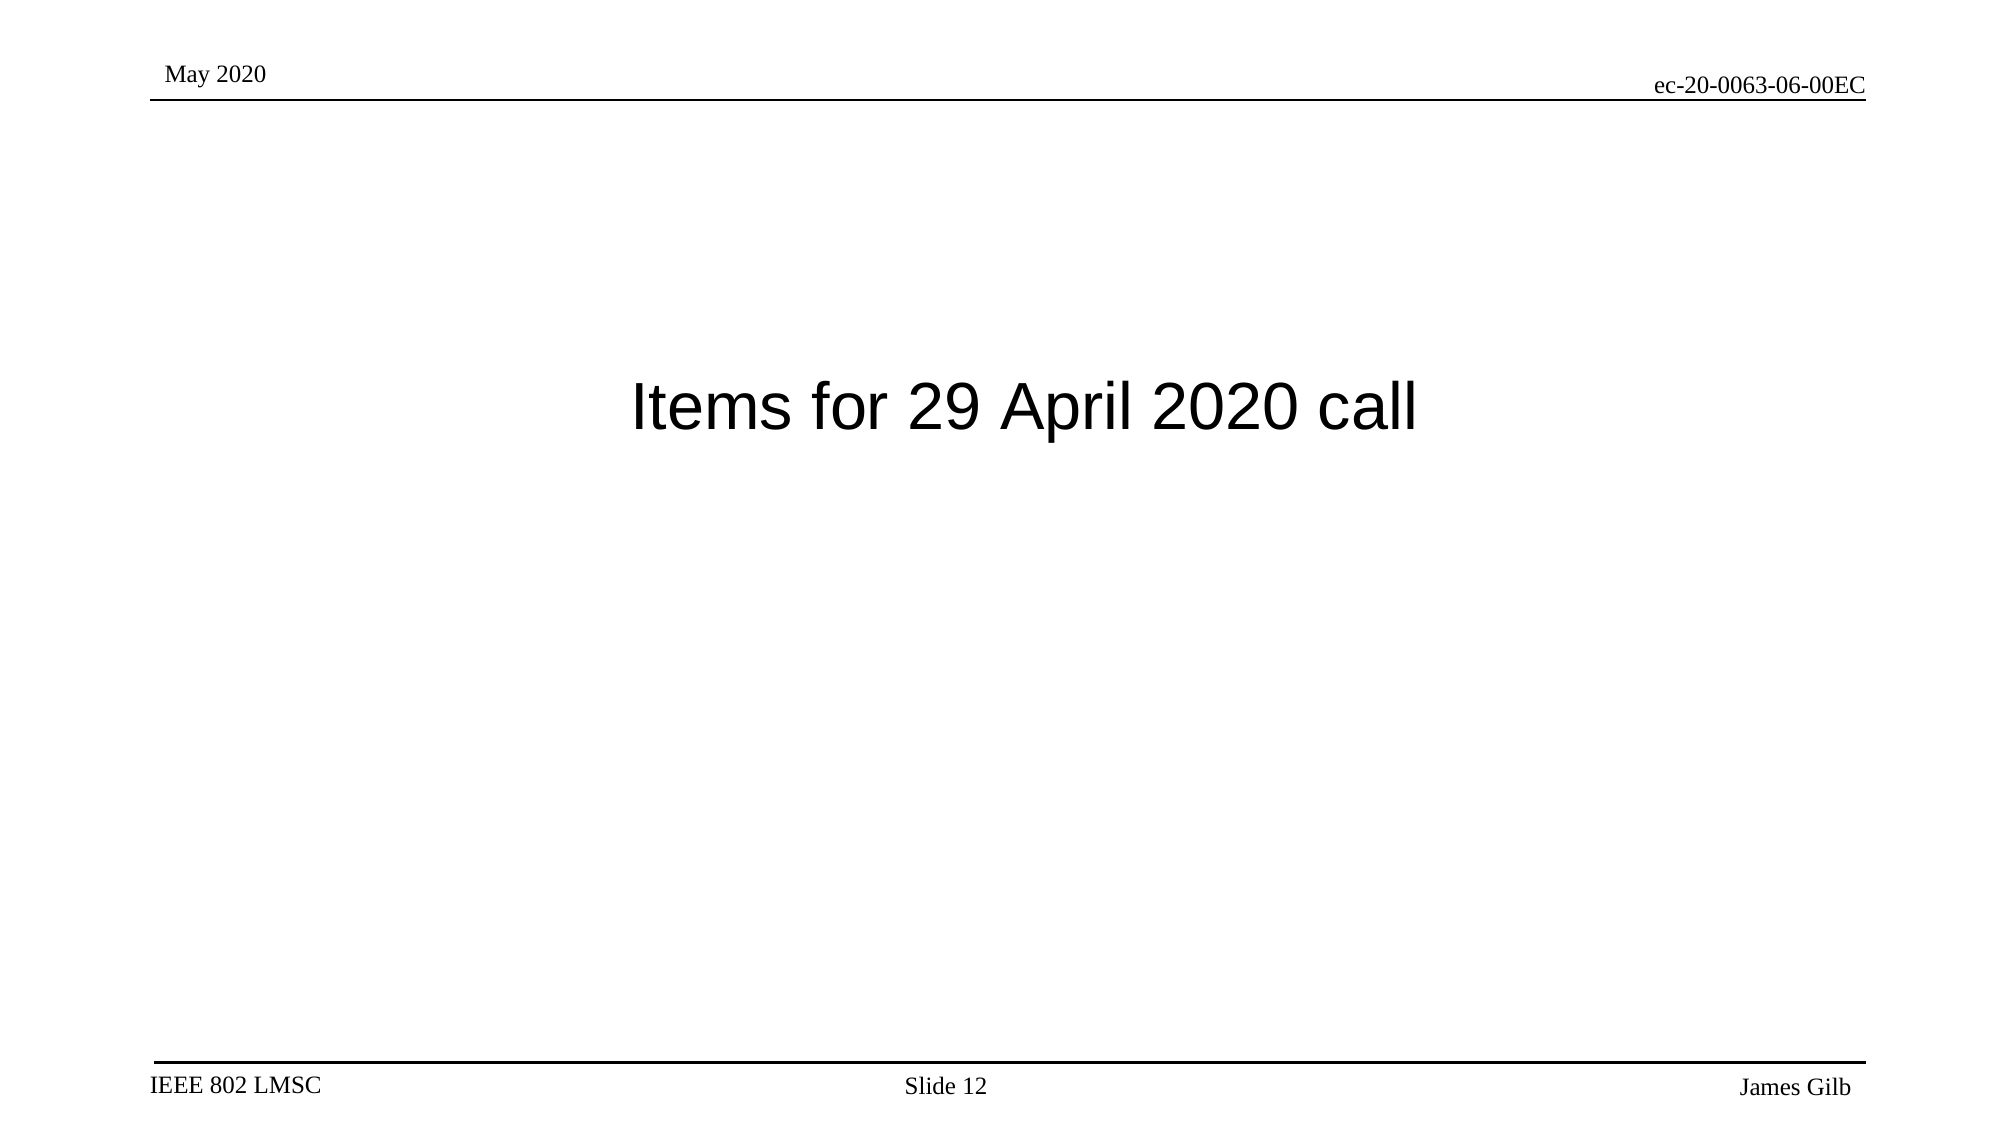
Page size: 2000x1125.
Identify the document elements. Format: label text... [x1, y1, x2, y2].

subtitle Items for 29 April 2020 call [149, 112, 1900, 693]
